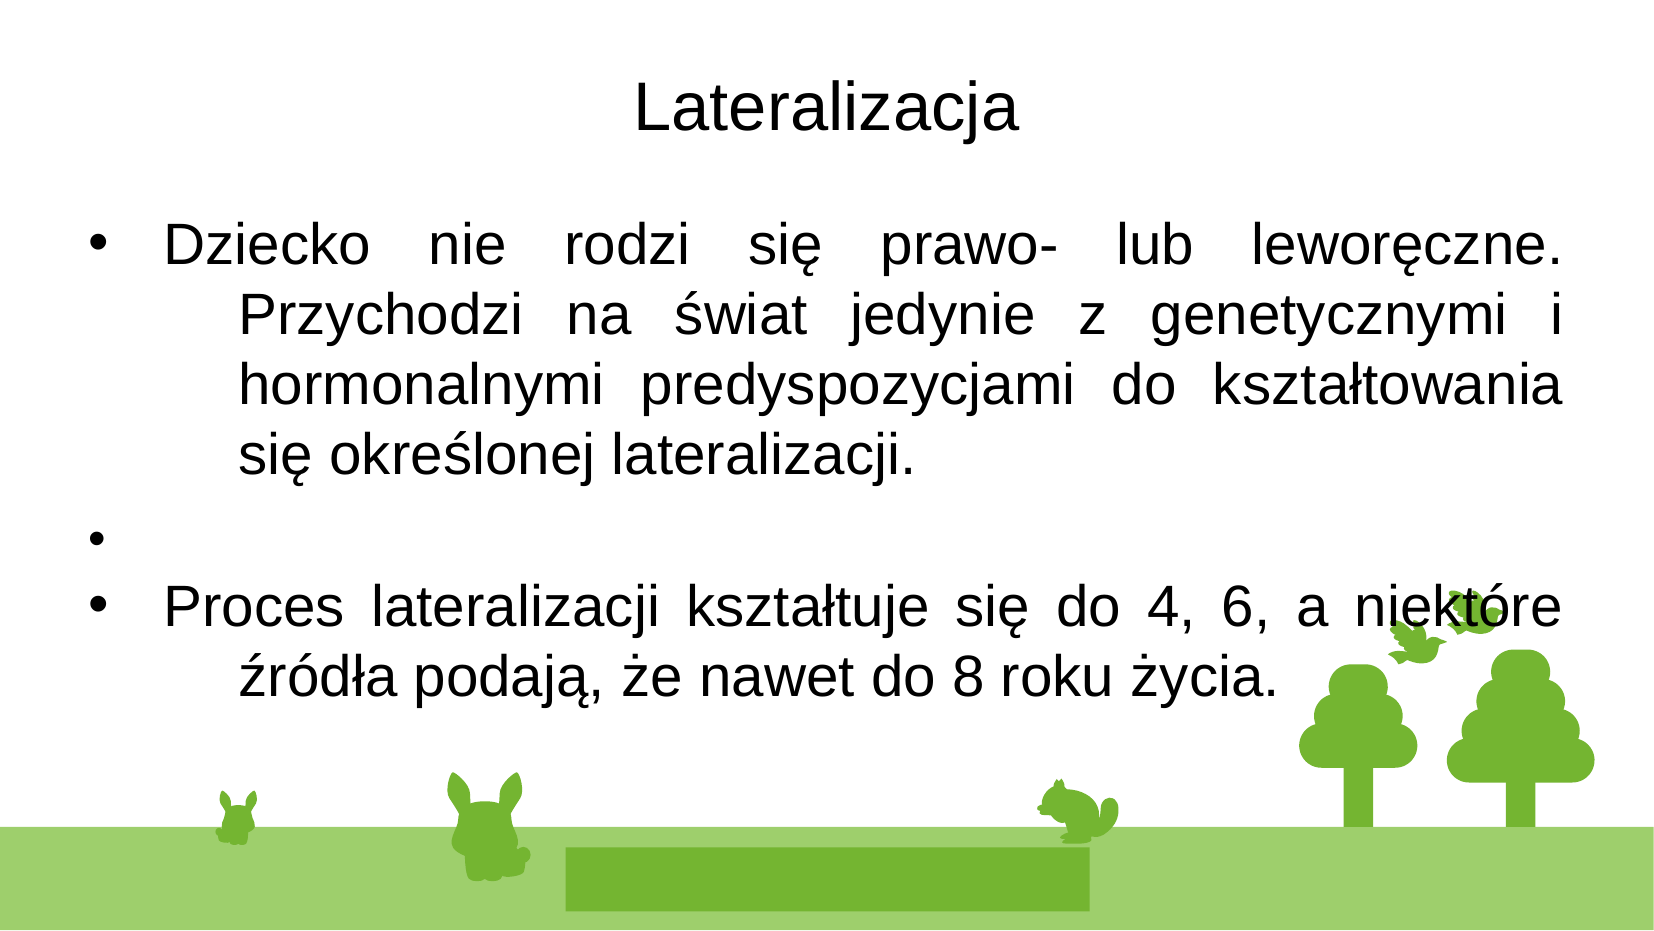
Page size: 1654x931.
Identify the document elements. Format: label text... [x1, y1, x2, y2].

title Lateralizacja [88, 29, 1565, 178]
text_box [565, 847, 1090, 912]
list Dziecko nie rodzi się prawo- lub leworęczne. Przychodzi na świat jedynie z genetycznymi i hormonalnymi predyspozycjami do kształtowania się określonej lateralizacji. Proces lateralizacji kształtuje się do 4, 6, a niektóre źródła podają, że nawet do 8 roku życia. [88, 206, 1565, 768]
